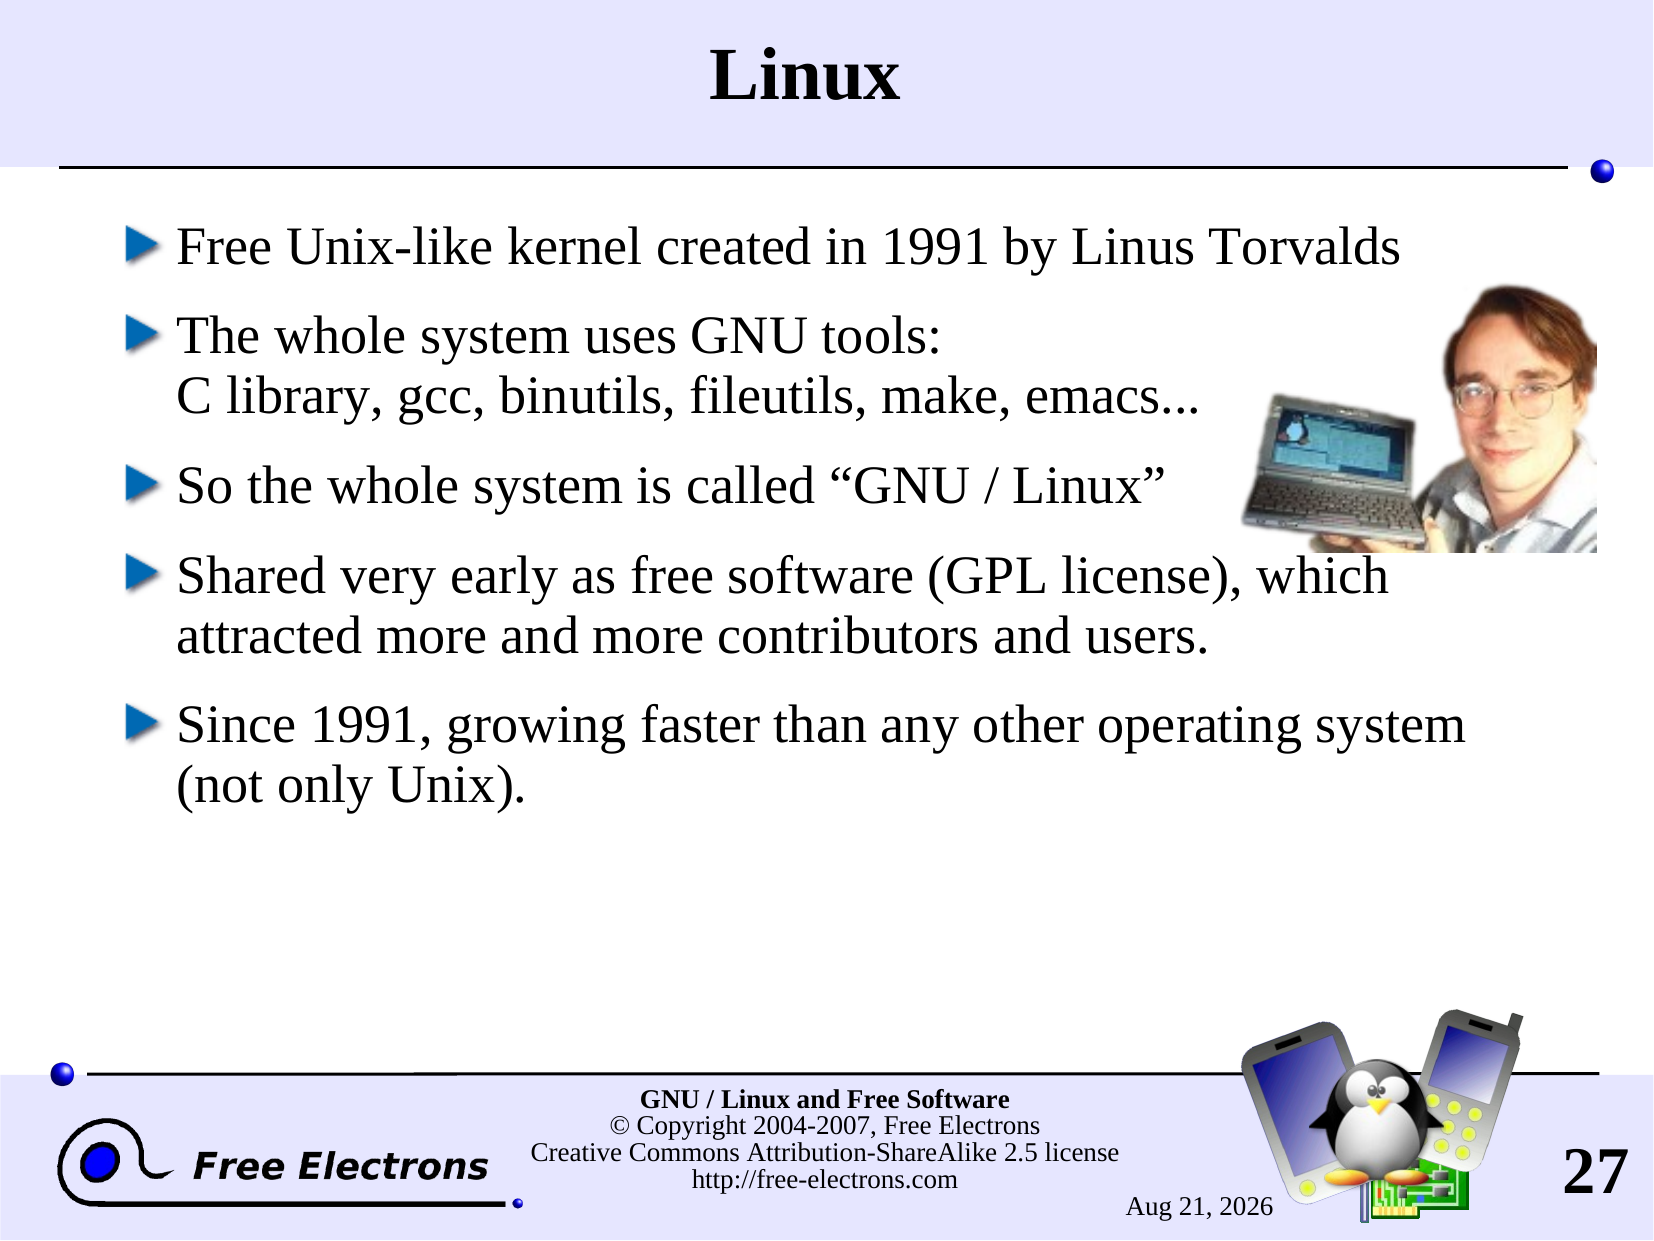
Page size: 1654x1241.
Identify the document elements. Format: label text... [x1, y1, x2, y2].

picture [1240, 278, 1597, 554]
picture [1231, 1007, 1538, 1241]
list Free Unix-like kernel created in 1991 by Linus Torvalds The whole system uses GNU tools: C library, gcc, binutils, fileutils, make, emacs... So the whole system is called “GNU / Linux” Shared very early as free software (GPL license), which attracted more and more contributors and users. Since 1991, growing faster than any other operating system (not only Unix). [105, 216, 1518, 1066]
title Linux [60, 12, 1551, 138]
picture [50, 1107, 527, 1216]
